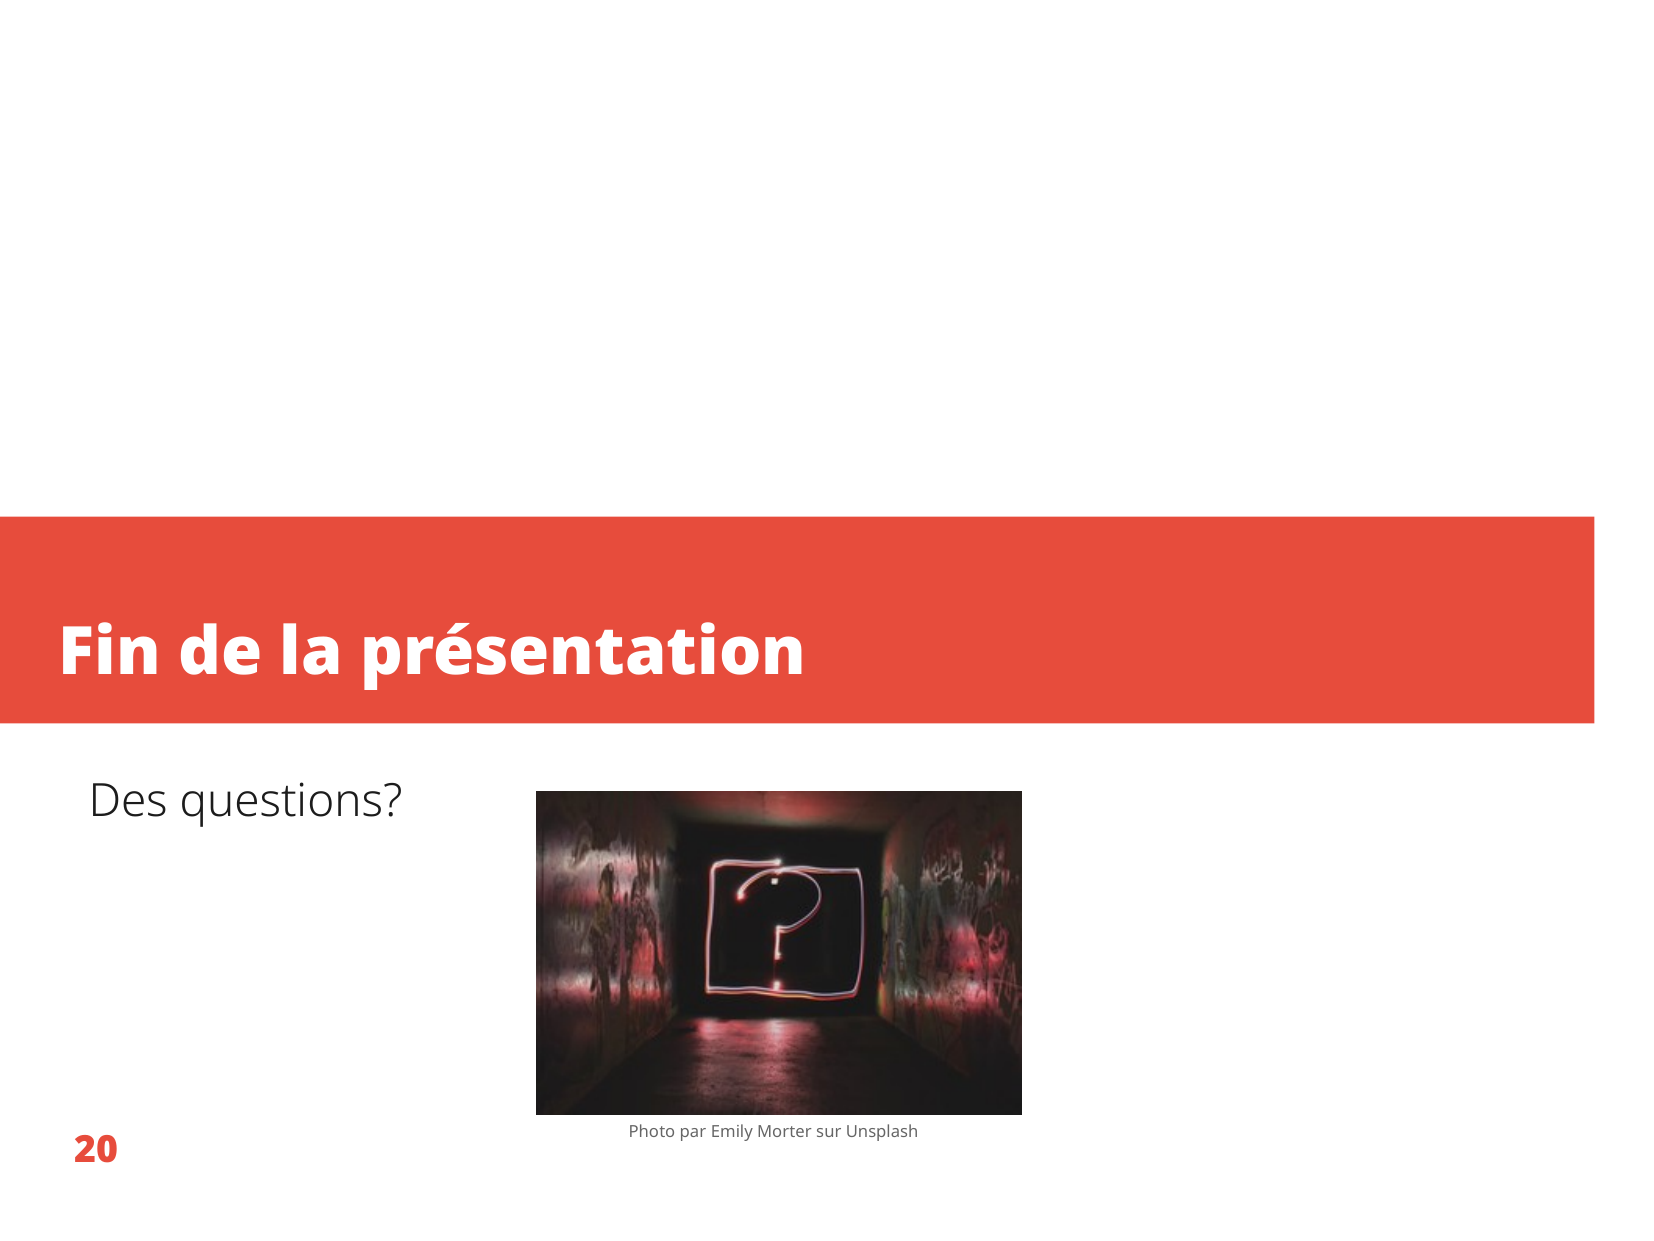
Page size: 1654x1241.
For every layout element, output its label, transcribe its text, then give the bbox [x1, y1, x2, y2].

text_box Photo par Emily Morter sur Unsplash [478, 1112, 1069, 1152]
text_box Des questions? [88, 767, 1595, 851]
title Fin de la présentation [59, 546, 1595, 694]
picture [536, 791, 1022, 1112]
